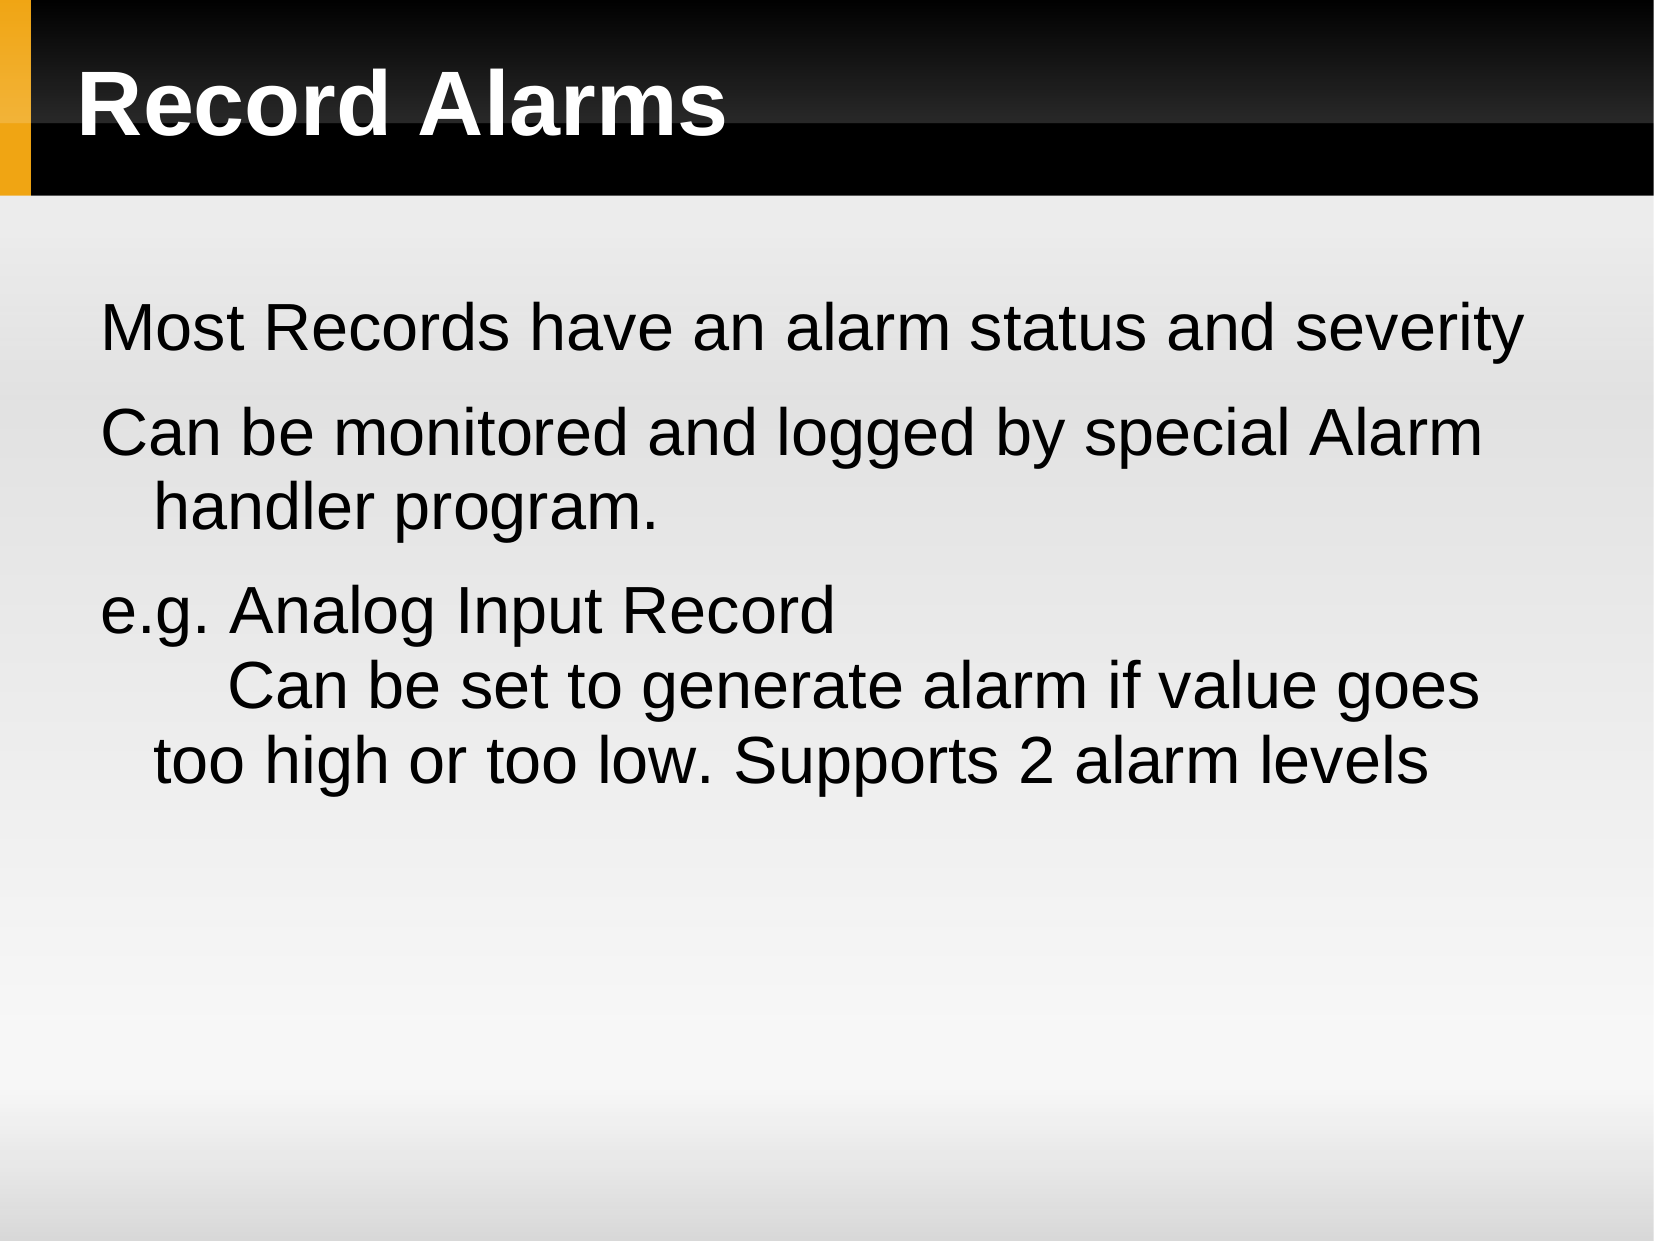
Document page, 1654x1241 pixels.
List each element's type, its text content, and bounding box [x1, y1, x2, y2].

picture [0, 0, 1654, 1241]
list Most Records have an alarm status and severity Can be monitored and logged by special Alarm handler program. e.g. Analog Input Record Can be set to generate alarm if value goes too high or too low. Supports 2 alarm levels [82, 290, 1571, 1094]
title Record Alarms [76, 7, 1565, 200]
